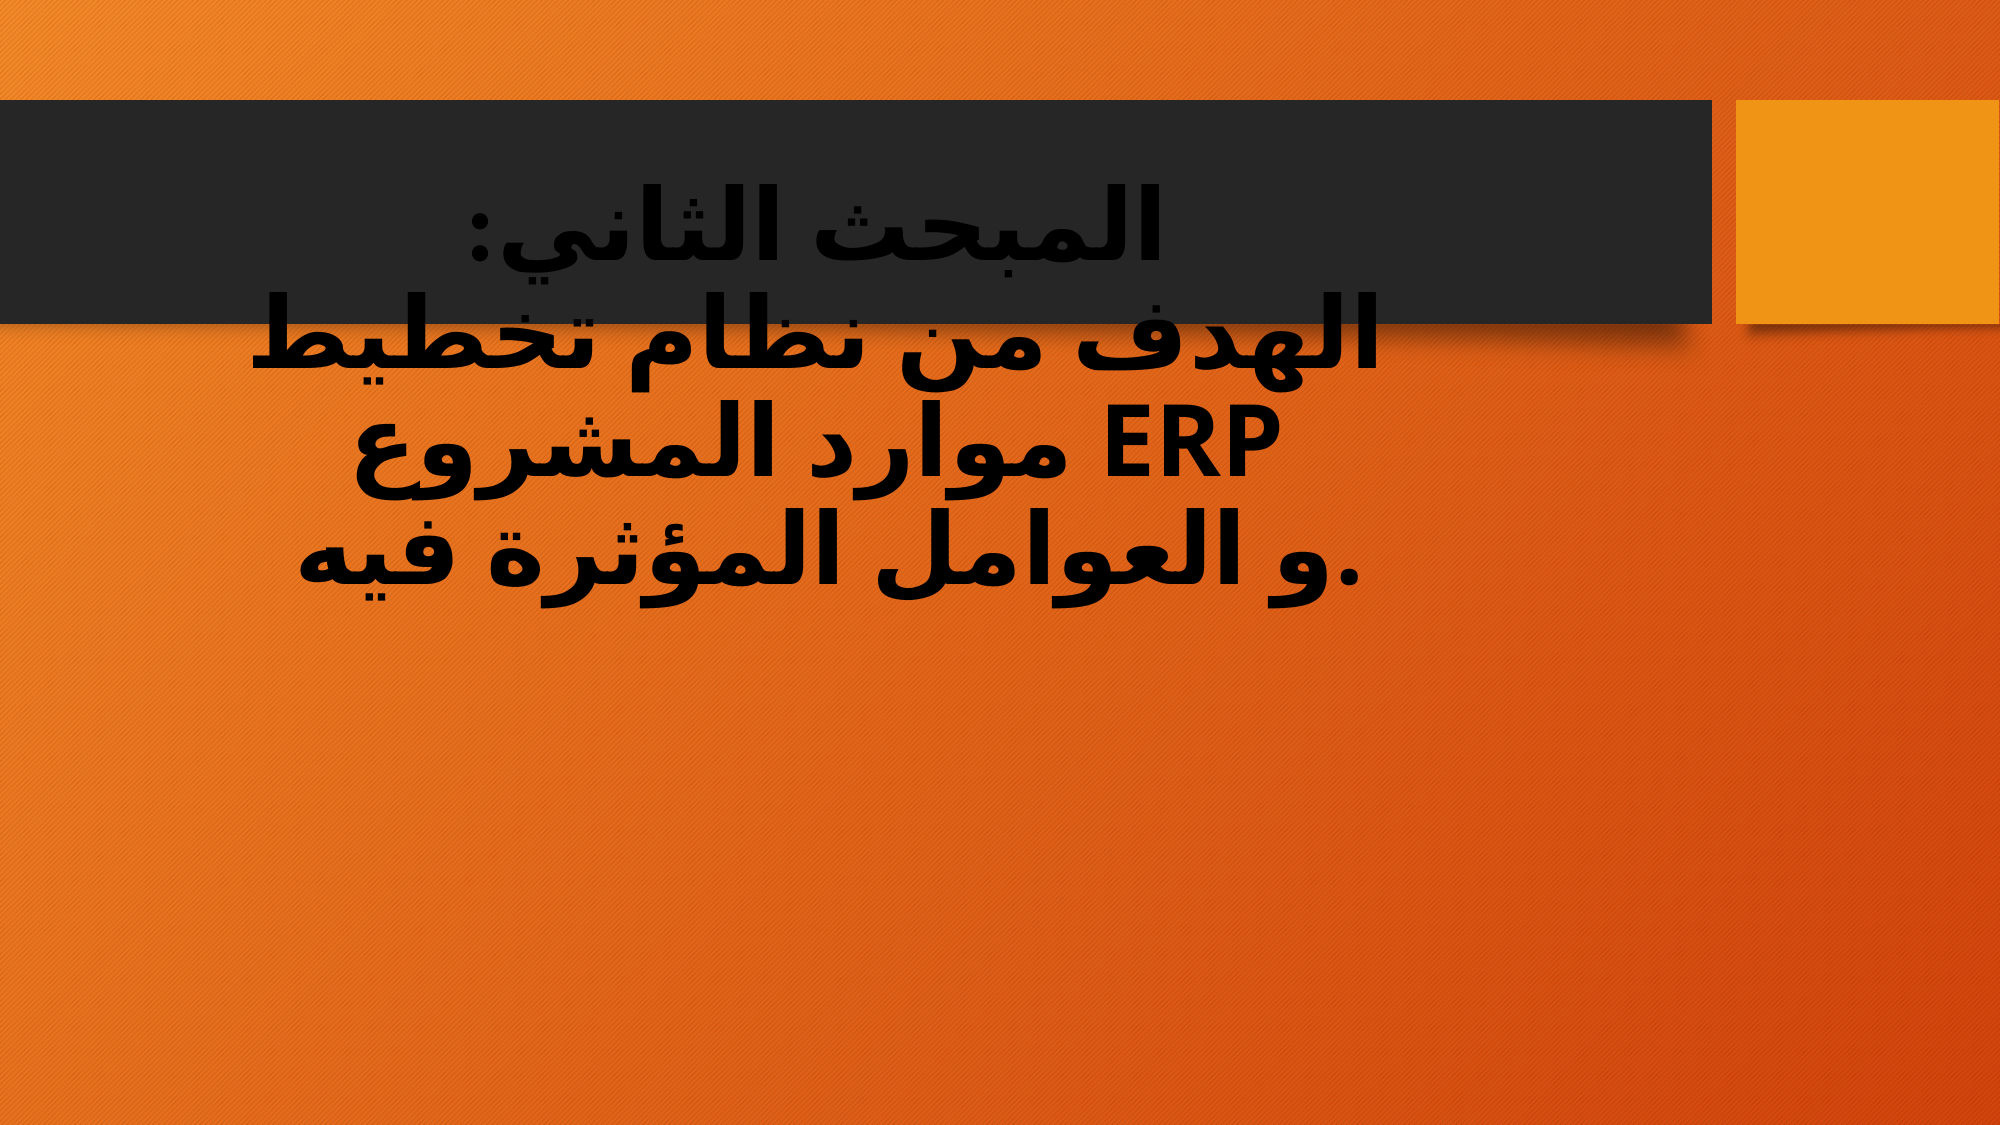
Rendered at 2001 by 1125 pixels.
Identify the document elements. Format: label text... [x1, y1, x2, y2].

title المبحث الثاني: الهدف من نظام تخطيط موارد المشروع ERP و العوامل المؤثرة فيه. [111, 99, 1522, 681]
